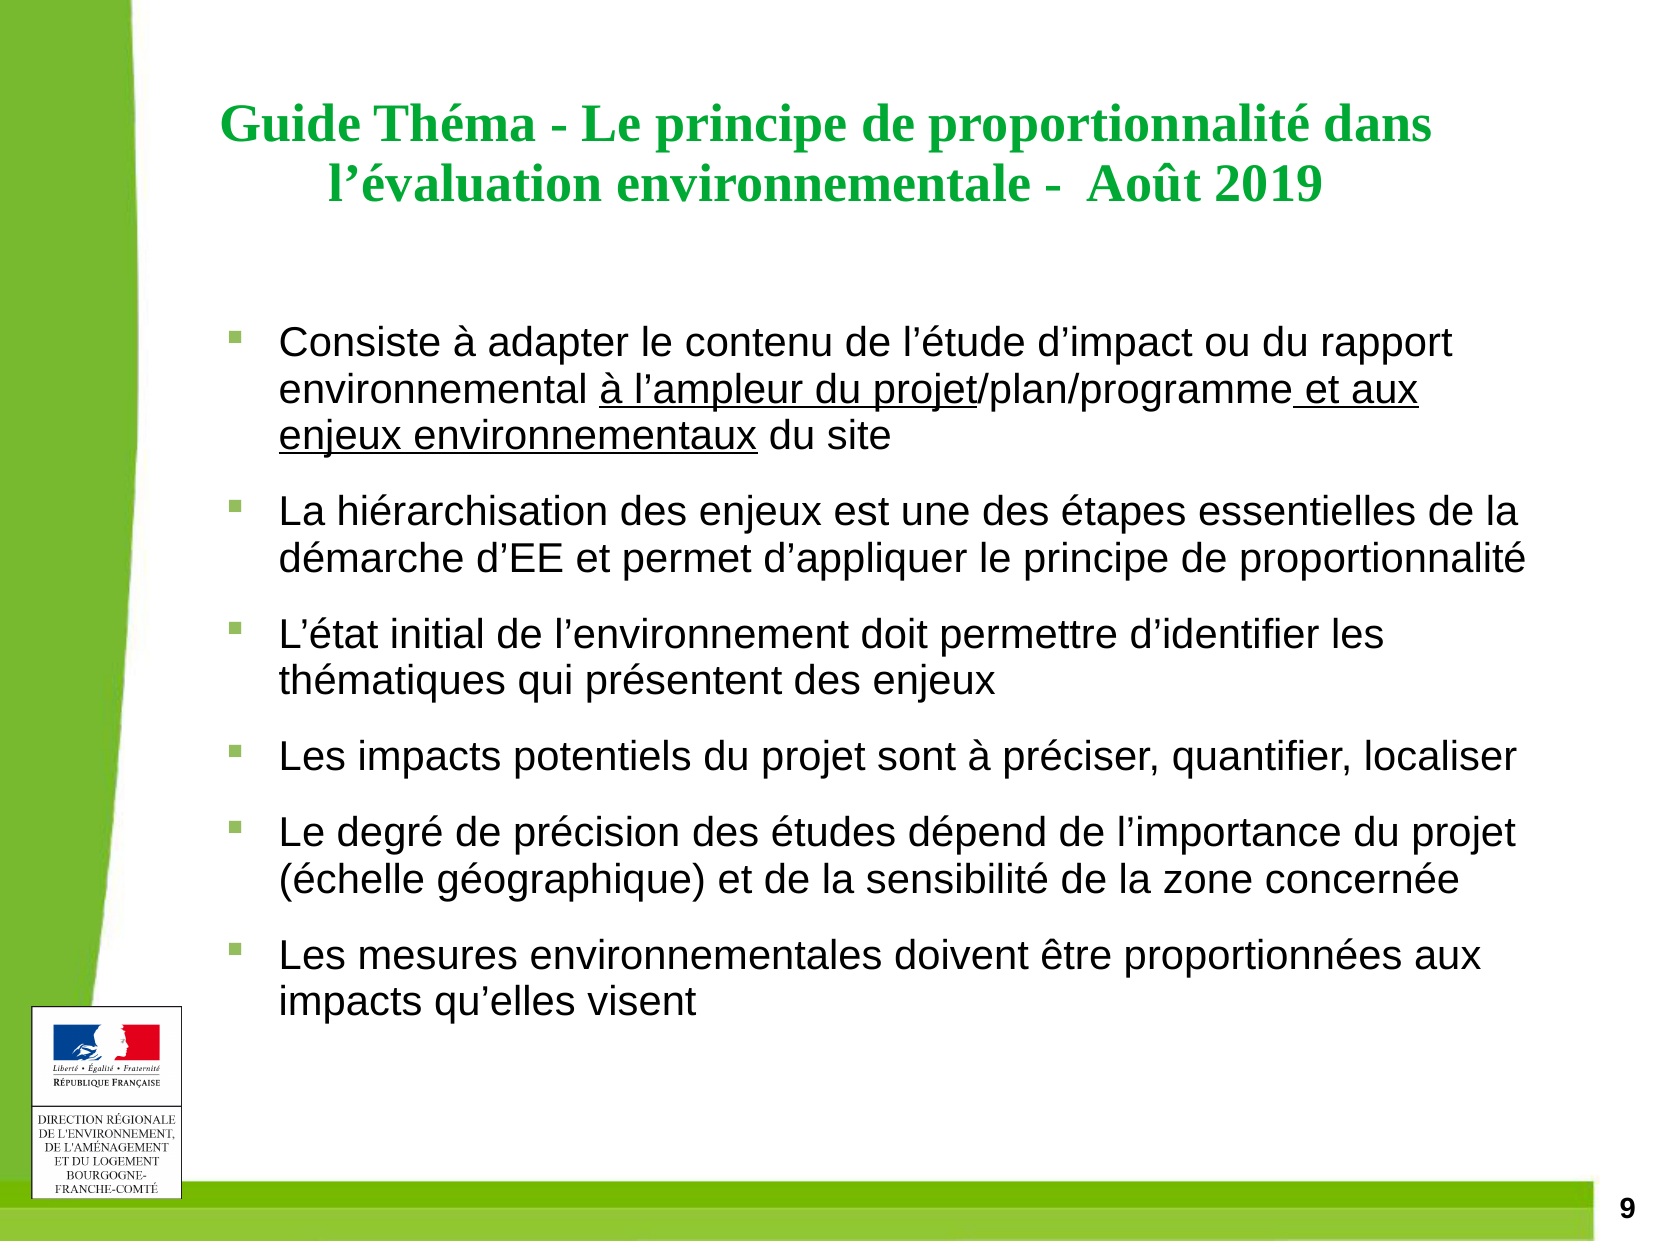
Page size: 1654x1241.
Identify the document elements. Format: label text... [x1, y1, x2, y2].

title Guide Théma - Le principe de proportionnalité dans l’évaluation environnementale - Août 2019 [82, 49, 1571, 257]
picture [0, 0, 1653, 1241]
list Consiste à adapter le contenu de l’étude d’impact ou du rapport environnemental à l’ampleur du projet/plan/programme et aux enjeux environnementaux du site La hiérarchisation des enjeux est une des étapes essentielles de la démarche d’EE et permet d’appliquer le principe de proportionnalité L’état initial de l’environnement doit permettre d’identifier les thématiques qui présentent des enjeux Les impacts potentiels du projet sont à préciser, quantifier, localiser Le degré de précision des études dépend de l’importance du projet (échelle géographique) et de la sensibilité de la zone concernée Les mesures environnementales doivent être proportionnées aux impacts qu’elles visent [207, 319, 1538, 1101]
